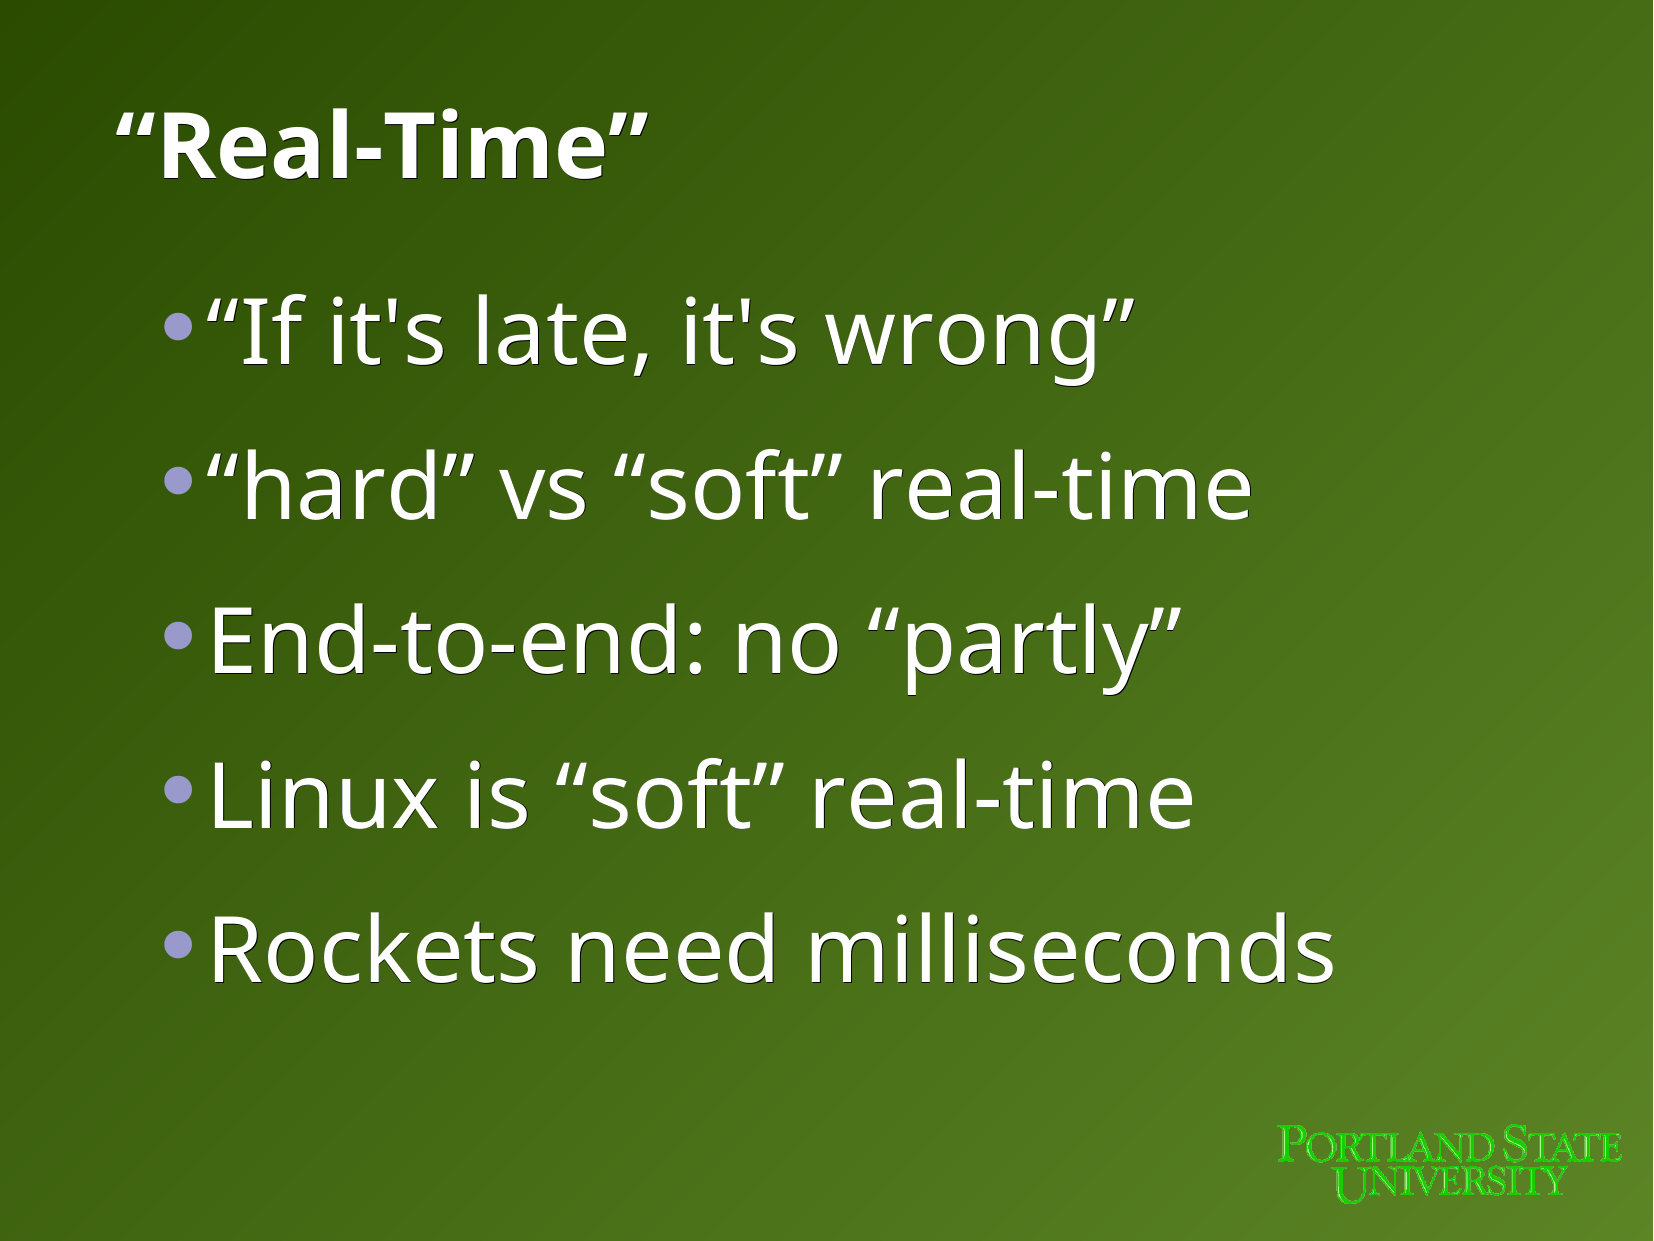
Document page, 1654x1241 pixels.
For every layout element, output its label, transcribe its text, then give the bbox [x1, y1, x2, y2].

title “Real-Time” [115, 86, 1527, 200]
list “If it's late, it's wrong” “hard” vs “soft” real-time End-to-end: no “partly” Linux is “soft” real-time Rockets need milliseconds [115, 266, 1527, 1049]
picture [1277, 1124, 1622, 1204]
